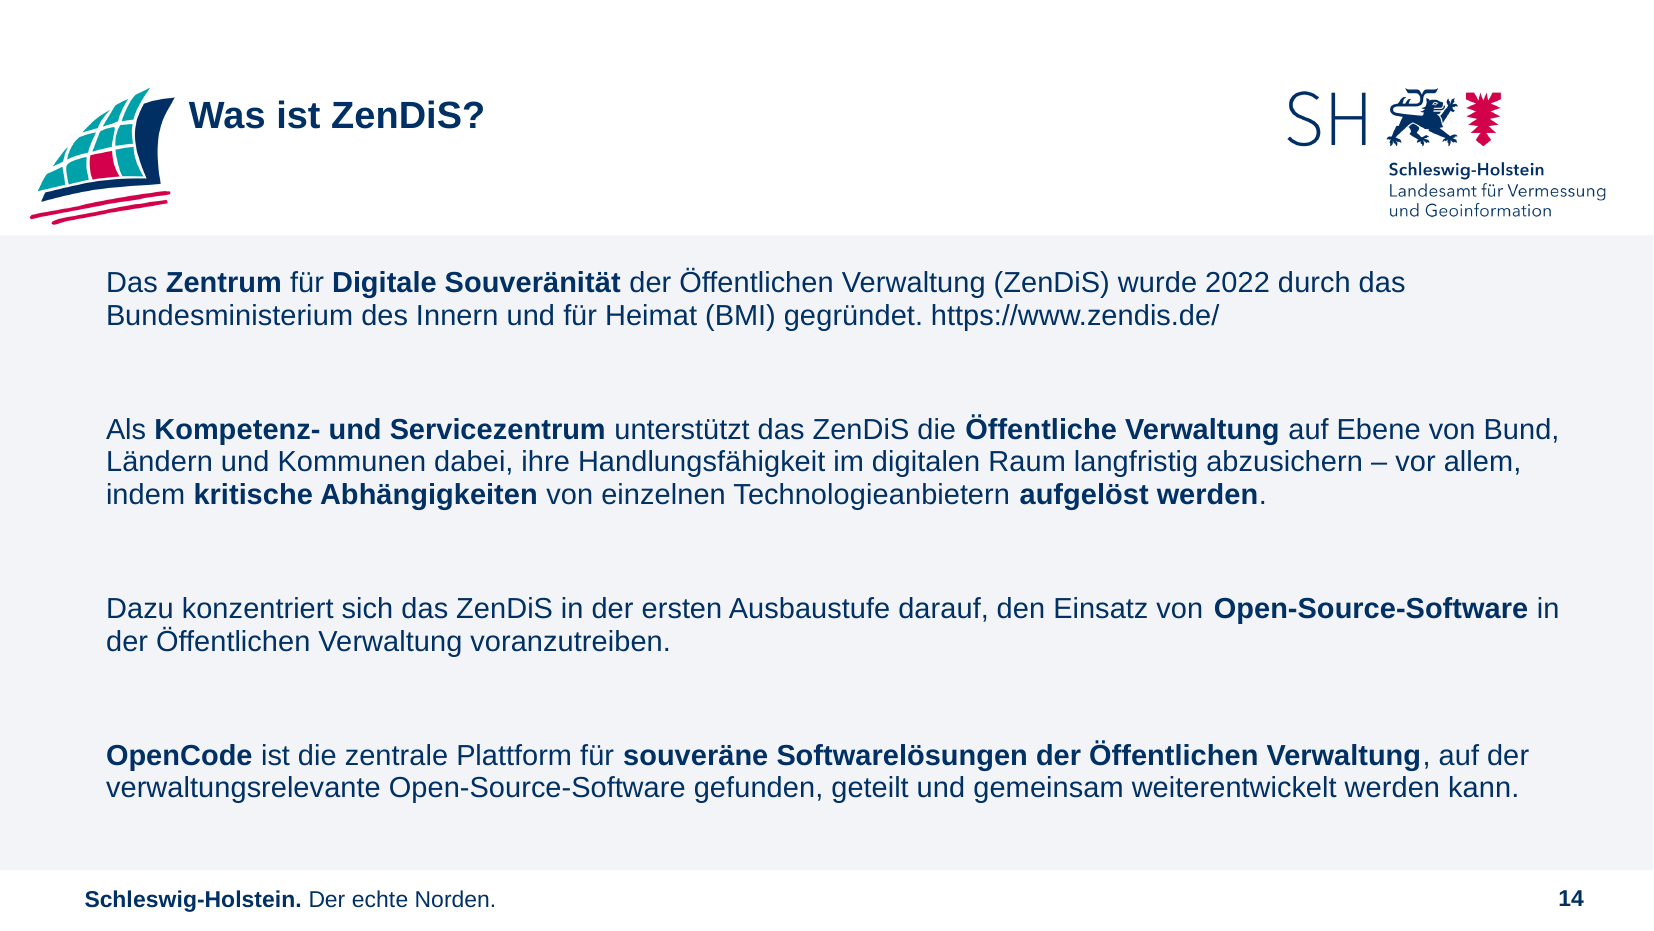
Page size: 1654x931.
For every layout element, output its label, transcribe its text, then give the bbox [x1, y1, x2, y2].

picture [1287, 88, 1607, 220]
picture [29, 82, 175, 225]
list Das Zentrum für Digitale Souveränität der Öffentlichen Verwaltung (ZenDiS) wurde 2022 durch das Bundesministerium des Innern und für Heimat (BMI) gegründet. https://www.zendis.de/ Als Kompetenz- und Servicezentrum unterstützt das ZenDiS die Öffentliche Verwaltung auf Ebene von Bund, Ländern und Kommunen dabei, ihre Handlungsfähigkeit im digitalen Raum langfristig abzusichern – vor allem, indem kritische Abhängigkeiten von einzelnen Technologieanbietern aufgelöst werden. Dazu konzentriert sich das ZenDiS in der ersten Ausbaustufe darauf, den Einsatz von Open-Source-Software in der Öffentlichen Verwaltung voranzutreiben. OpenCode ist die zentrale Plattform für souveräne Softwarelösungen der Öffentlichen Verwaltung, auf der verwaltungsrelevante Open-Source-Software gefunden, geteilt und gemeinsam weiterentwickelt werden kann. [82, 266, 1571, 806]
title Was ist ZenDiS? [188, 94, 1241, 225]
